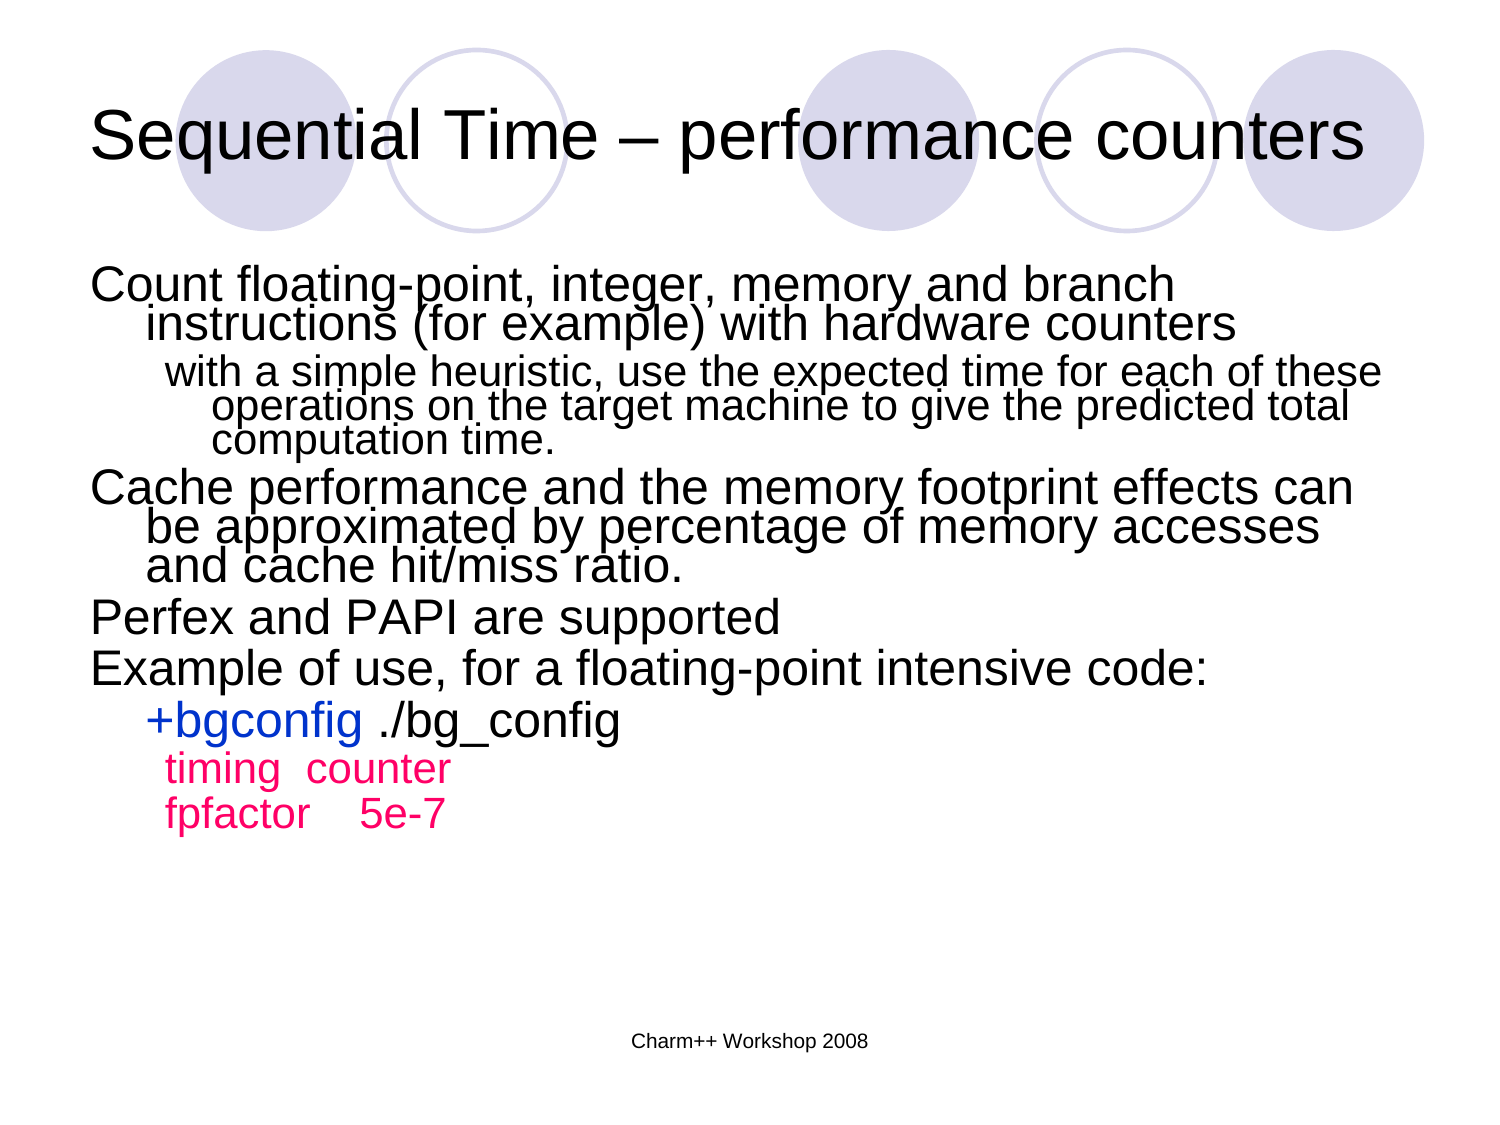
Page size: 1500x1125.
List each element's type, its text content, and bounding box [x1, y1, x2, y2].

list Count floating-point, integer, memory and branch instructions (for example) with hardware counters with a simple heuristic, use the expected time for each of these operations on the target machine to give the predicted total computation time. Cache performance and the memory footprint effects can be approximated by percentage of memory accesses and cache hit/miss ratio. Perfex and PAPI are supported Example of use, for a floating-point intensive code: +bgconfig ./bg_config timing counter fpfactor 5e-7 [75, 262, 1426, 1006]
title Sequential Time – performance counters [75, 45, 1426, 233]
